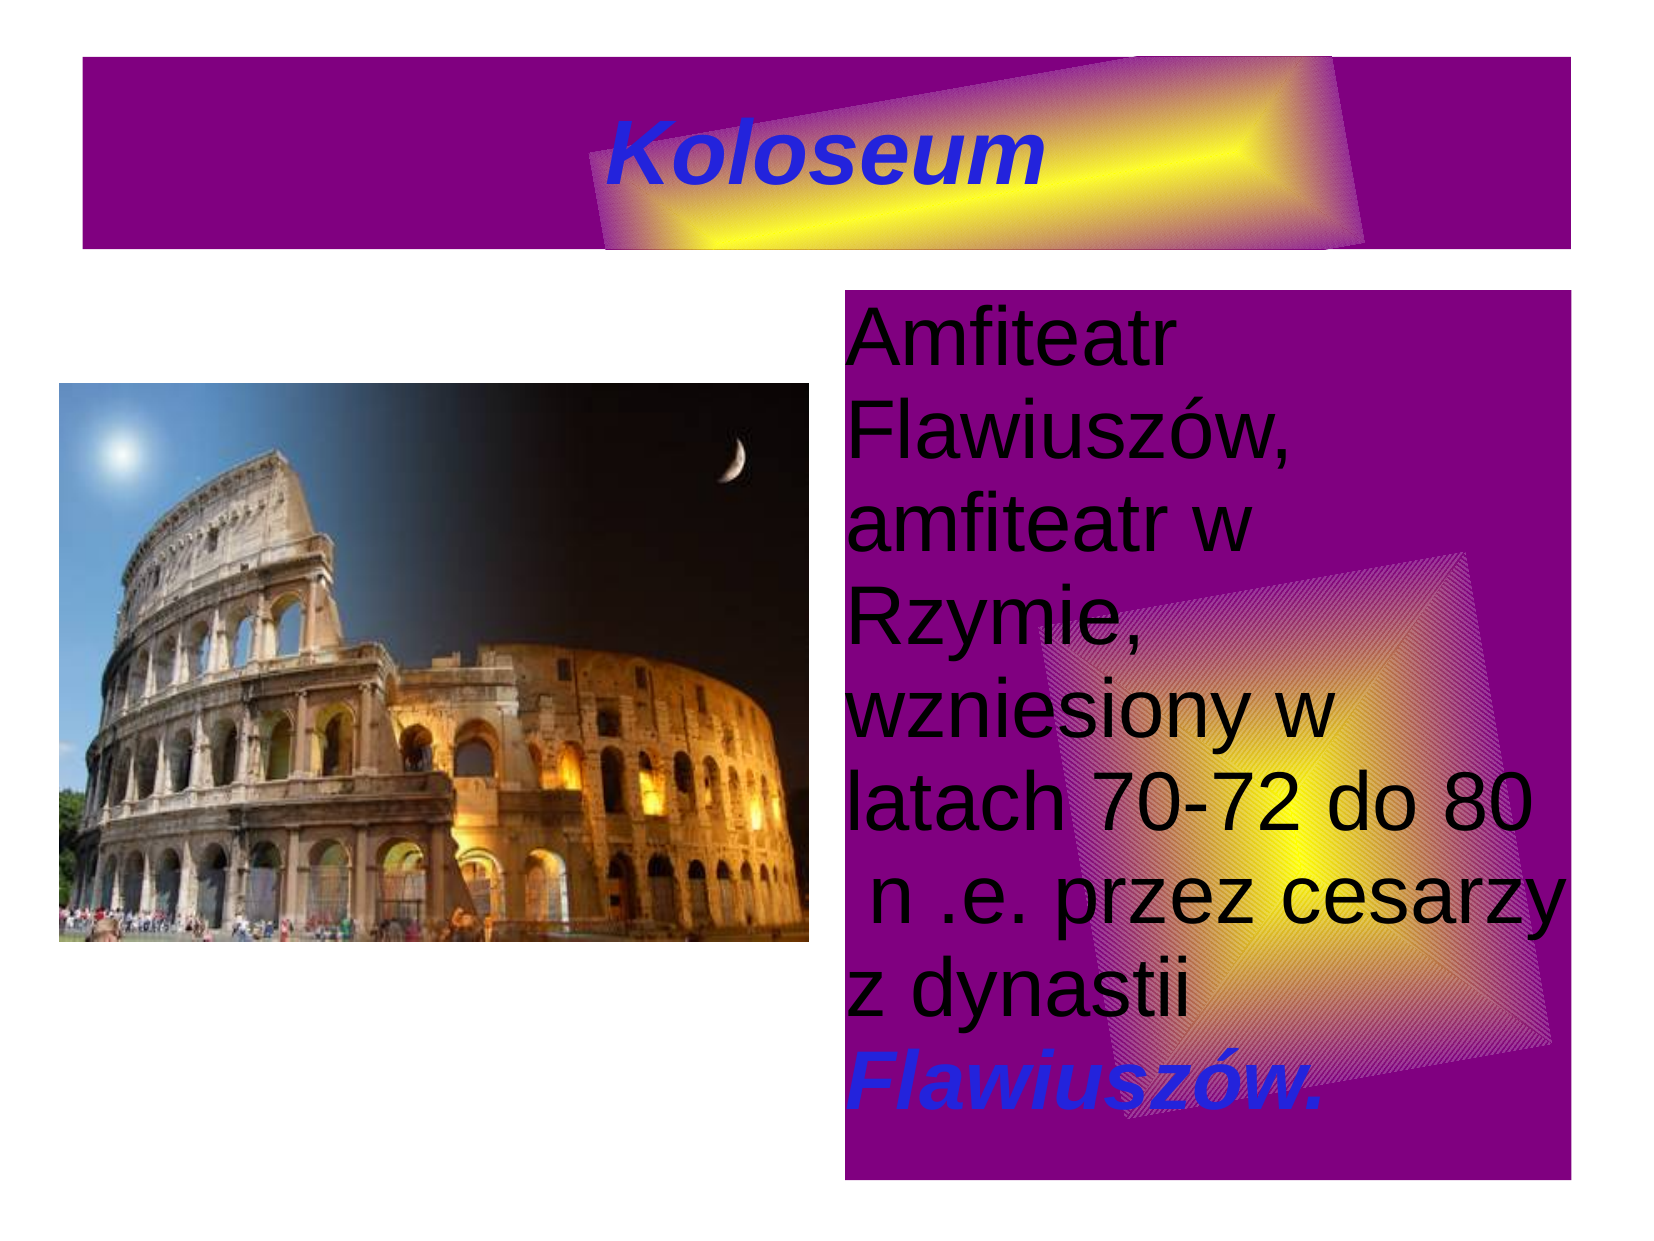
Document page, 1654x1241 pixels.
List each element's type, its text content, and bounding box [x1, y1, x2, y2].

list Amfiteatr Flawiuszów, amfiteatr w Rzymie, wzniesiony w latach 70-72 do 80 n .e. przez cesarzy z dynastii Flawiuszów. [845, 290, 1572, 1180]
picture [59, 383, 809, 942]
title Koloseum [82, 56, 1571, 250]
